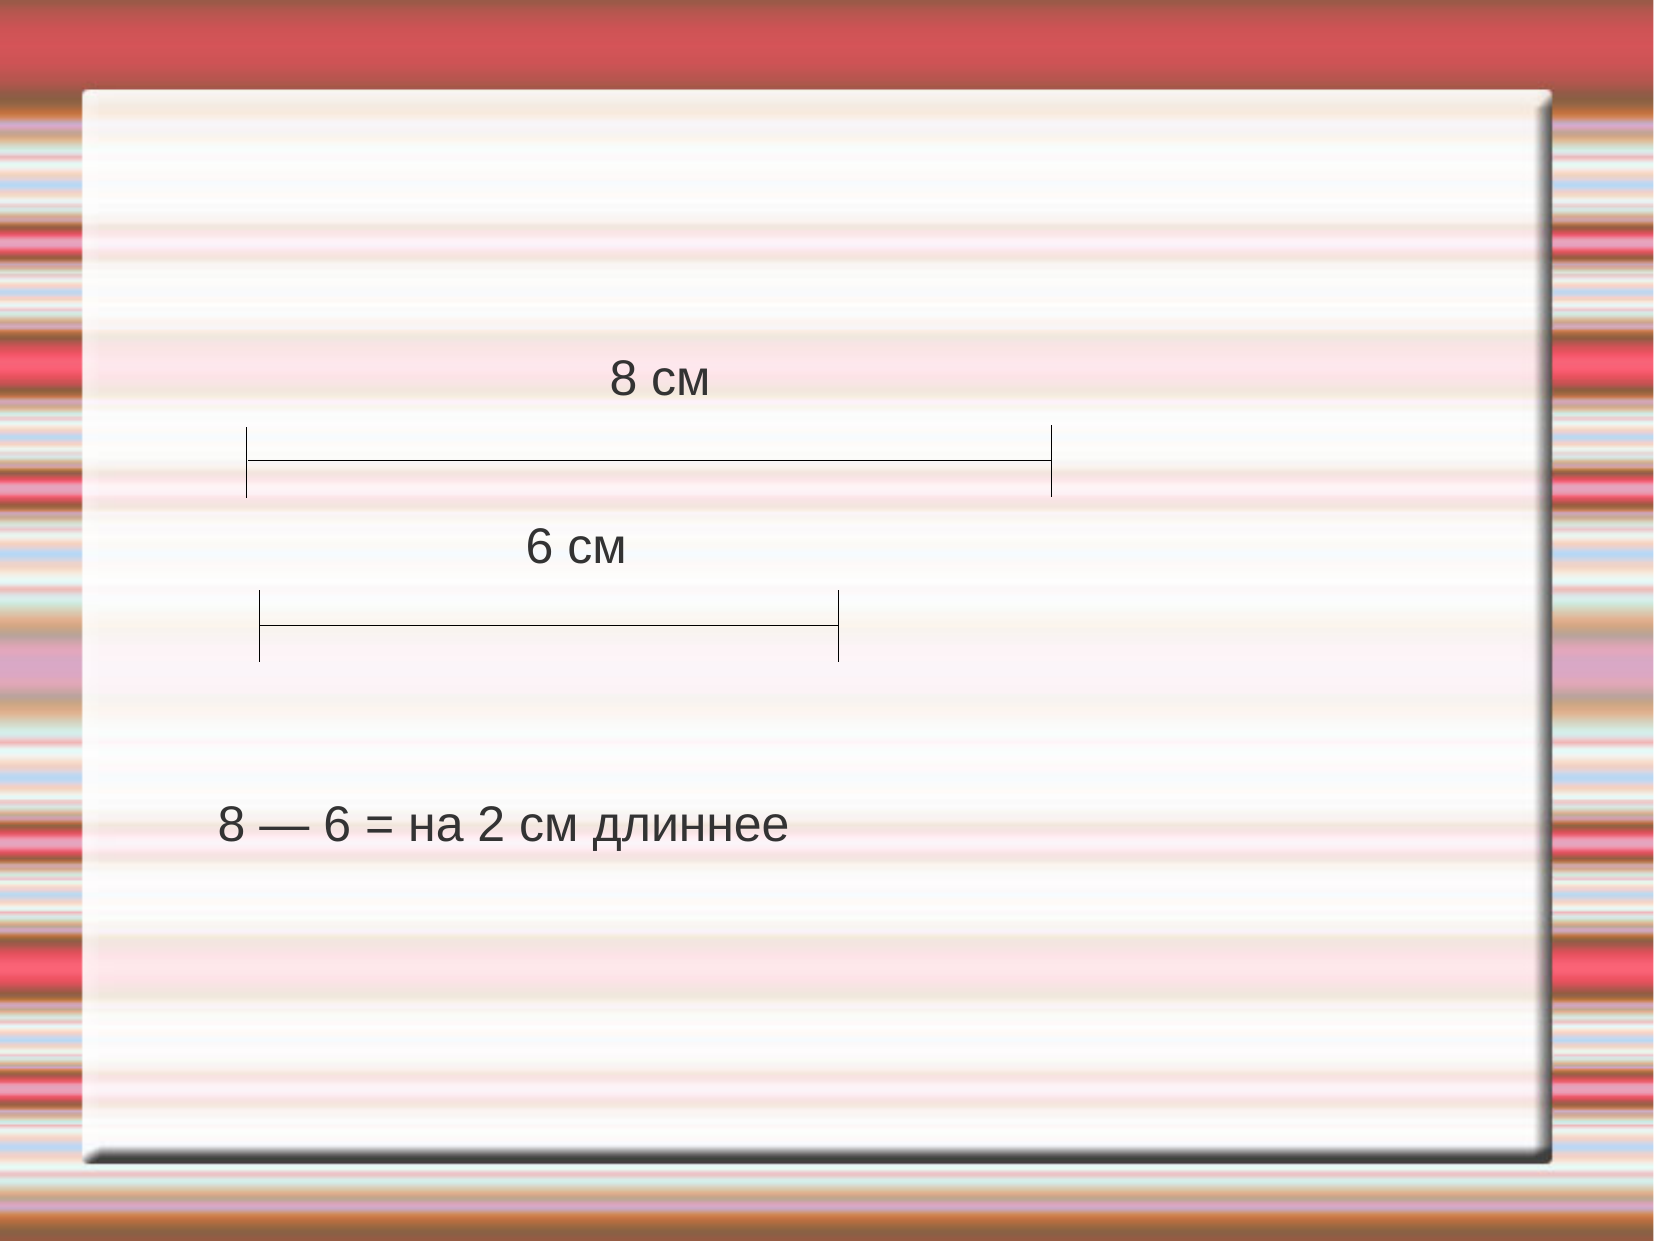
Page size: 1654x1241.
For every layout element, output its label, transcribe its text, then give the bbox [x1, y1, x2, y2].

picture [0, 0, 1654, 1241]
list 8 см 6 см 8 — 6 = на 2 см длиннее [134, 350, 1516, 1132]
